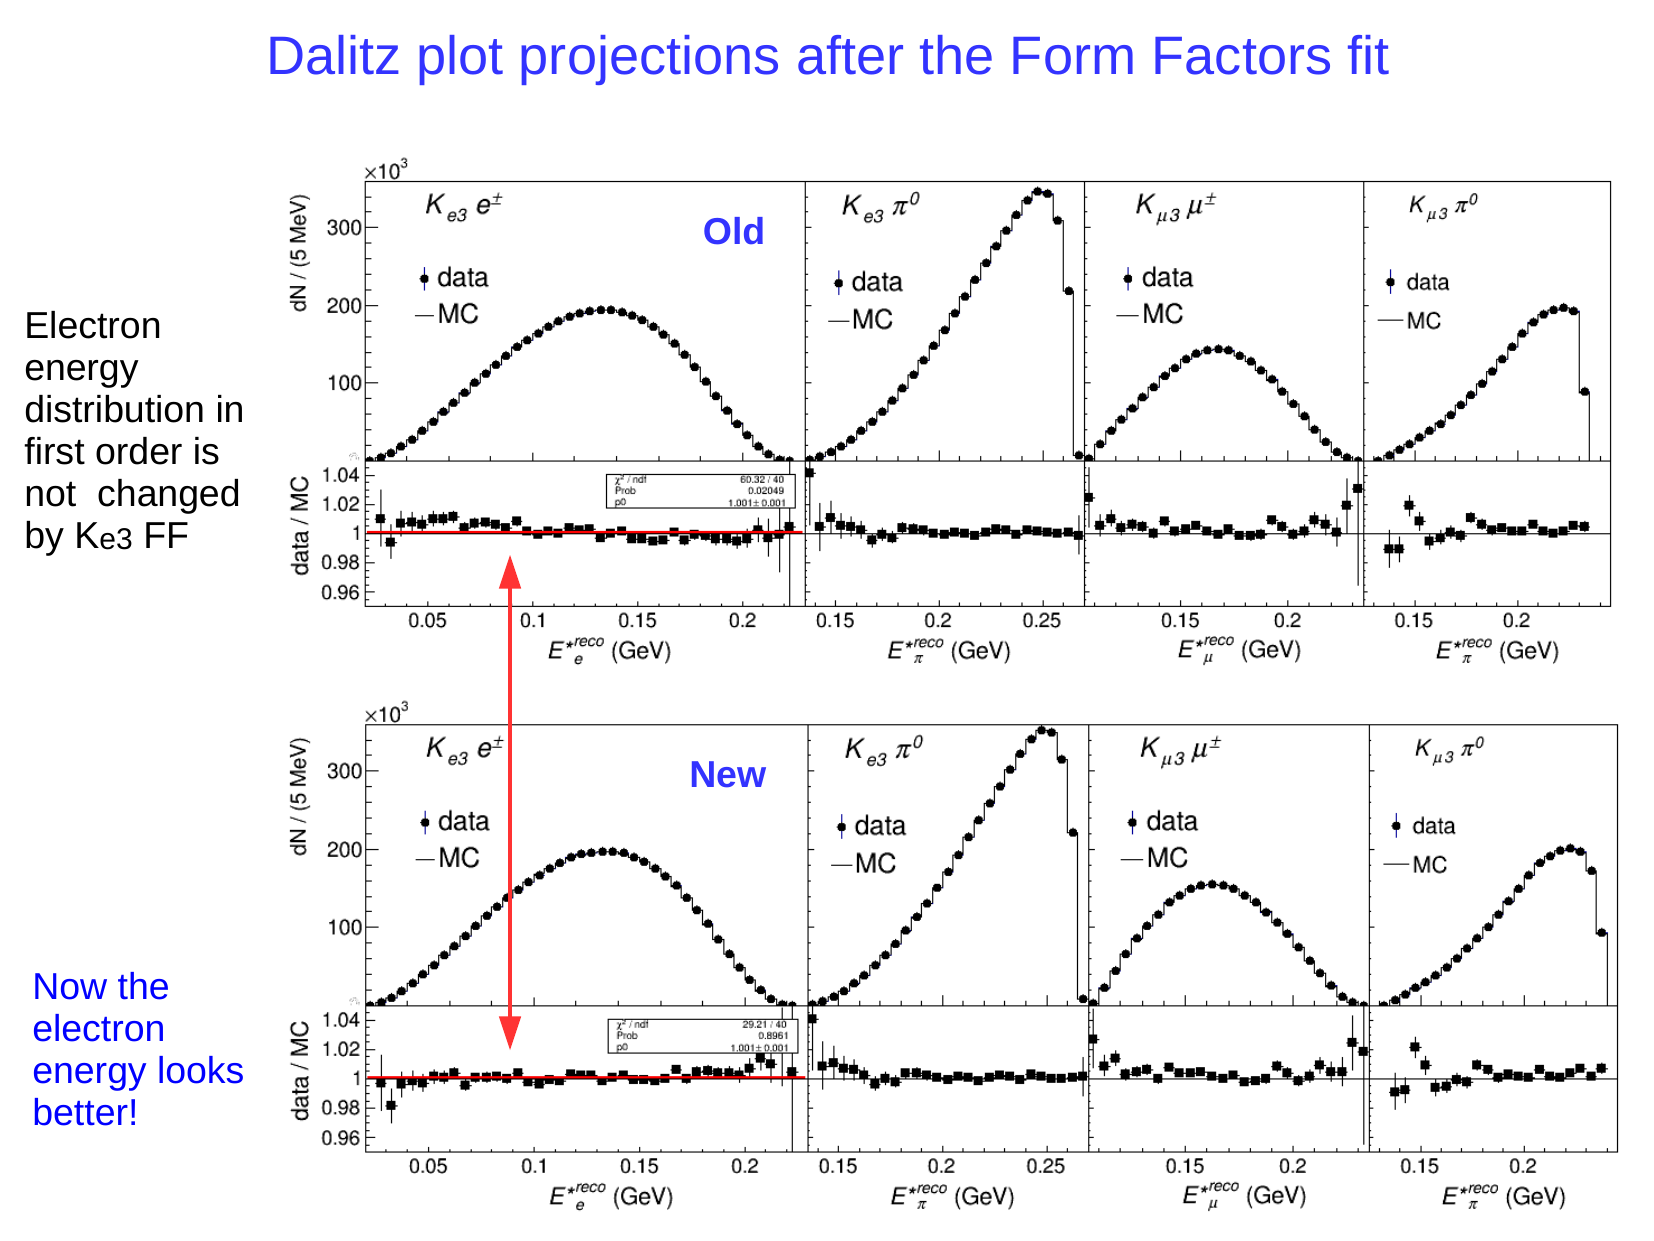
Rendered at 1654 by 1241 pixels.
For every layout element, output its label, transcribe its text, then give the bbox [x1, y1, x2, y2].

text_box Dalitz plot projections after the Form Factors fit [251, 18, 1424, 102]
picture [281, 143, 1619, 673]
text_box Electron energy distribution in first order is not changed by Ke3 FF [9, 297, 276, 571]
text_box New [674, 745, 792, 803]
text_box Now the electron energy looks better! [17, 957, 273, 1141]
picture [281, 686, 1626, 1219]
text_box Old [688, 202, 792, 276]
